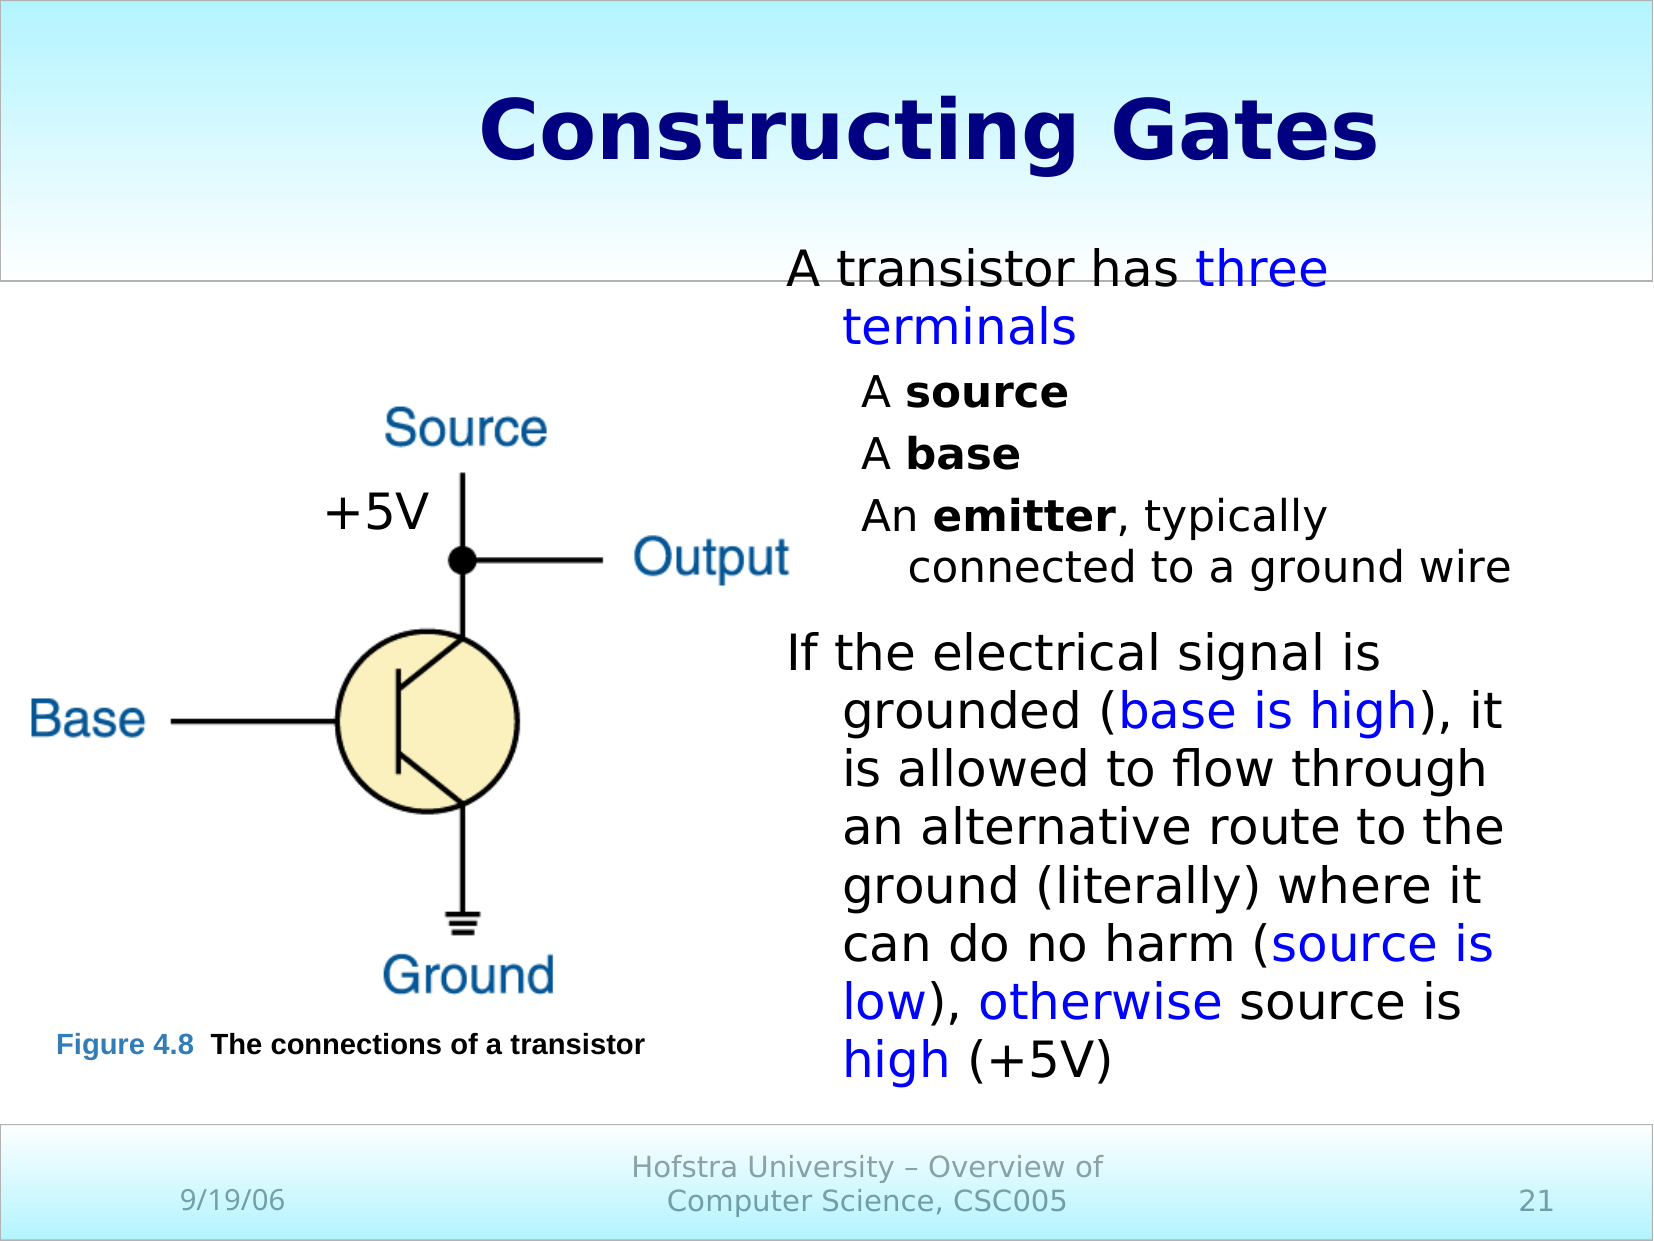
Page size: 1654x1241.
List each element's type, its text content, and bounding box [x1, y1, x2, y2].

text_box +5V [307, 475, 446, 549]
list A transistor has three terminals A source A base An emitter, typically connected to a ground wire If the electrical signal is grounded (base is high), it is allowed to flow through an alternative route to the ground (literally) where it can do no harm (source is low), otherwise source is high (+5V) [771, 232, 1571, 1139]
text_box Figure 4.8 The connections of a transistor [41, 1019, 661, 1069]
picture [13, 385, 771, 1025]
title Constructing Gates [247, 27, 1612, 235]
